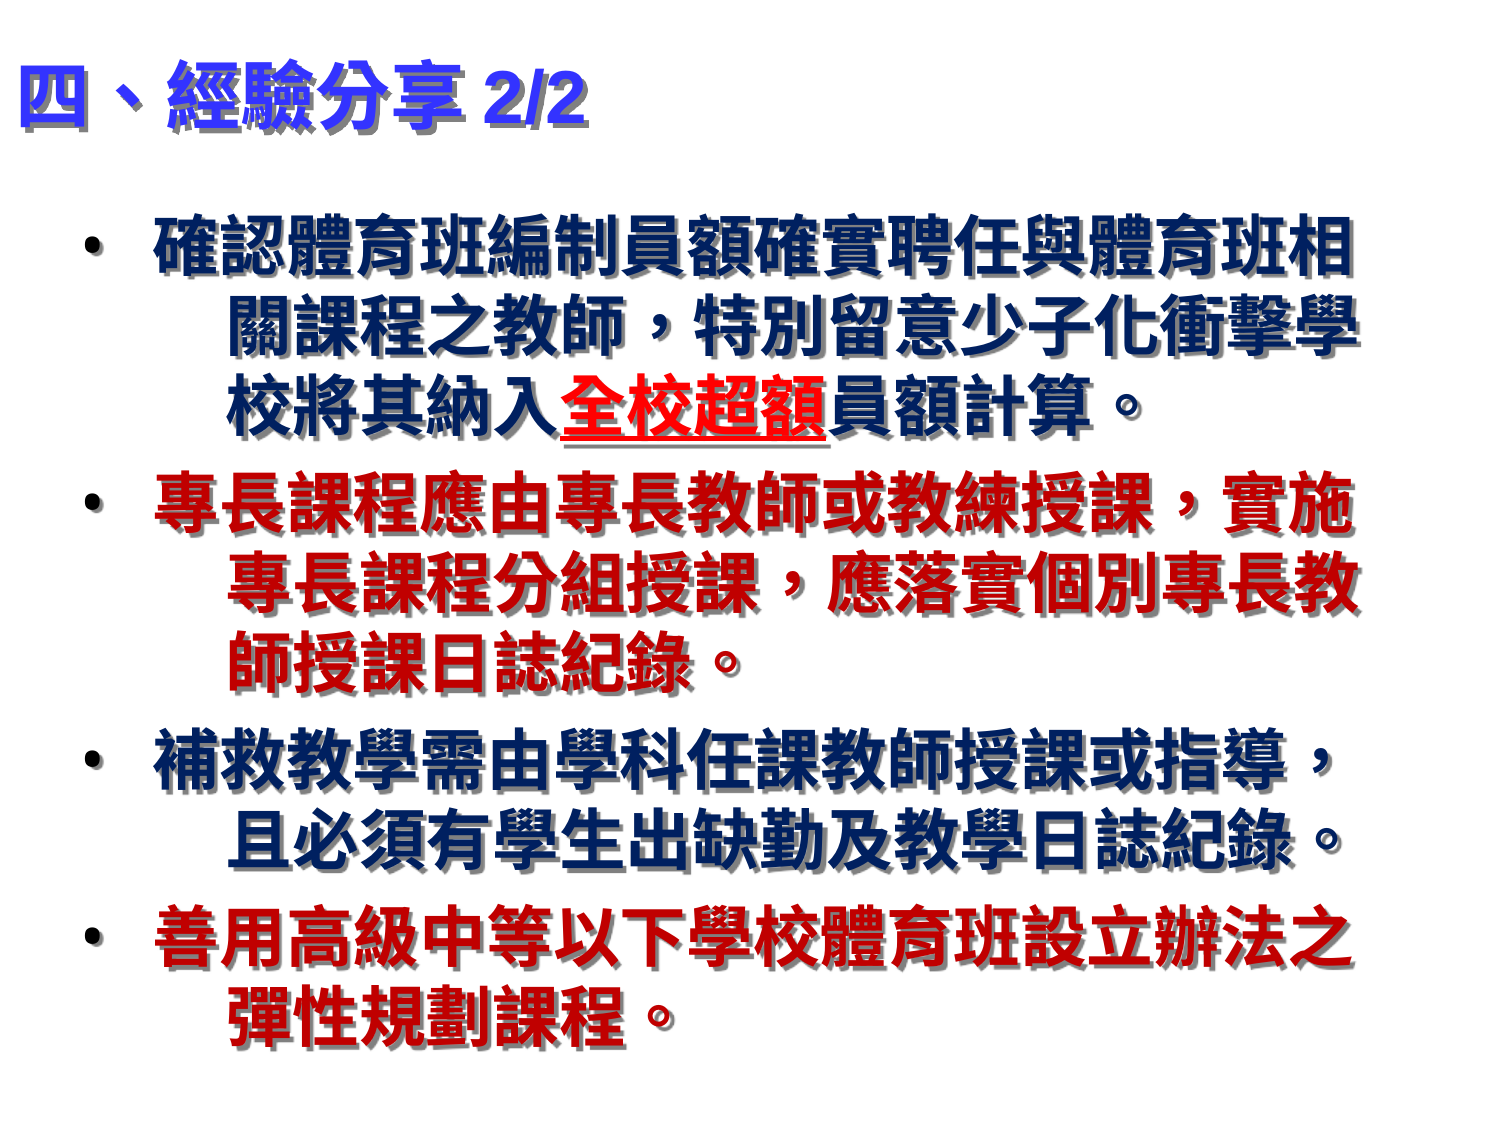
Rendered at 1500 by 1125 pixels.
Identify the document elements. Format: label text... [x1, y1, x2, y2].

title 四、經驗分享2/2 [0, 0, 1351, 188]
list 確認體育班編制員額確實聘任與體育班相關課程之教師，特別留意少子化衝擊學校將其納入全校超額員額計算。 專長課程應由專長教師或教練授課，實施專長課程分組授課，應落實個別專長教師授課日誌紀錄。 補救教學需由學科任課教師授課或指導，且必須有學生出缺勤及教學日誌紀錄。 善用高級中等以下學校體育班設立辦法之彈性規劃課程。 [64, 196, 1415, 1071]
